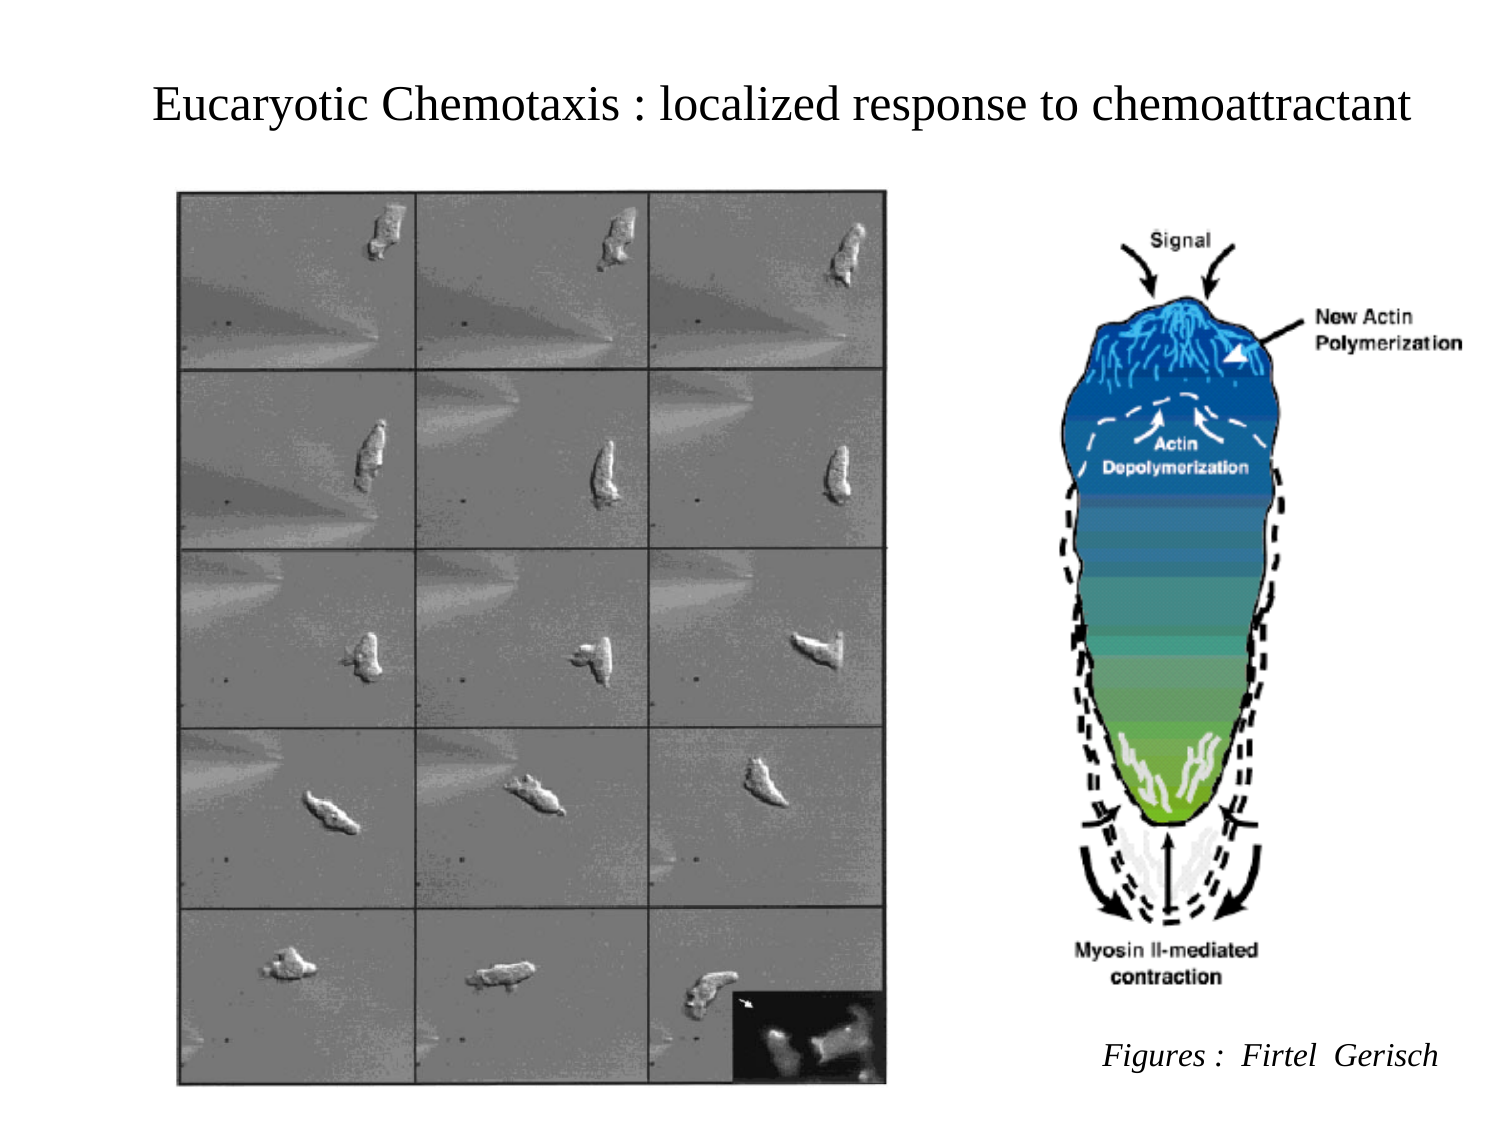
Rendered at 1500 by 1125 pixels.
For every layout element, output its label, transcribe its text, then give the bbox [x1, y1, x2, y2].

text_box Eucaryotic Chemotaxis : localized response to chemoattractant [137, 62, 1428, 138]
picture [174, 187, 889, 1088]
text_box Figures : Firtel Gerisch [1087, 1024, 1455, 1081]
picture [999, 212, 1463, 1000]
